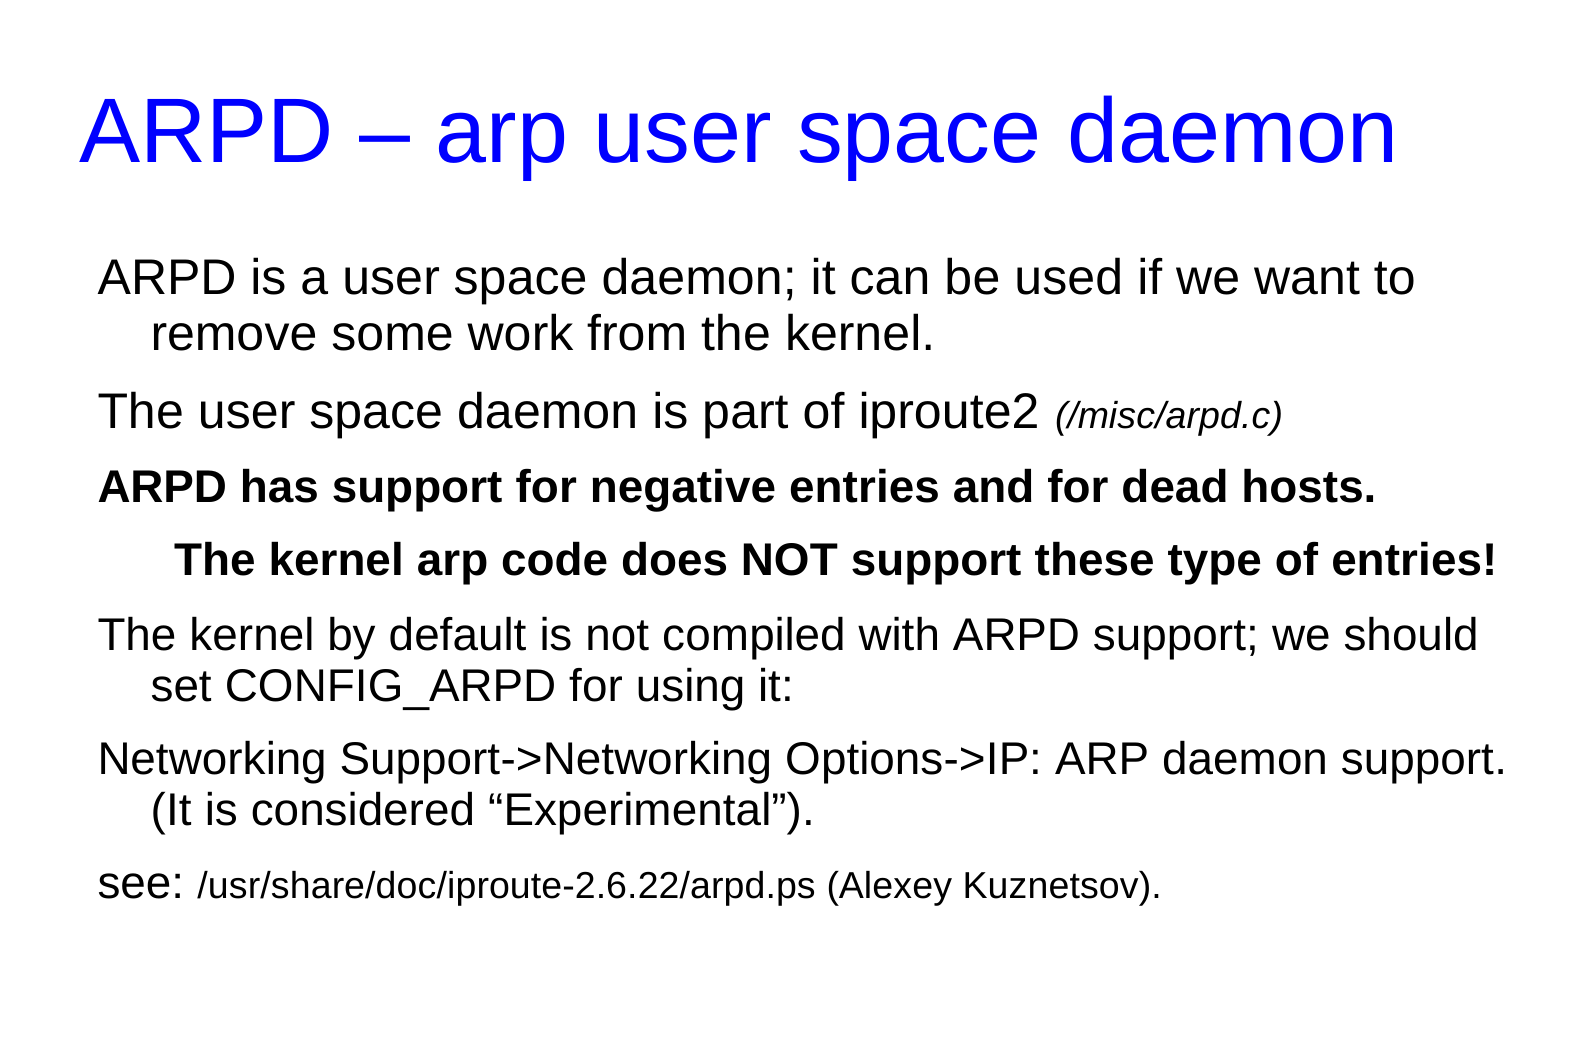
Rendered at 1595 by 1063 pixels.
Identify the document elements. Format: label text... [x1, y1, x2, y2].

list ARPD is a user space daemon; it can be used if we want to remove some work from the kernel. The user space daemon is part of iproute2 (/misc/arpd.c) ARPD has support for negative entries and for dead hosts. The kernel arp code does NOT support these type of entries! The kernel by default is not compiled with ARPD support; we should set CONFIG_ARPD for using it: Networking Support->Networking Options->IP: ARP daemon support. (It is considered “Experimental”). see: /usr/share/doc/iproute-2.6.22/arpd.ps (Alexey Kuznetsov). [79, 248, 1515, 1031]
title ARPD – arp user space daemon [79, 49, 1515, 213]
